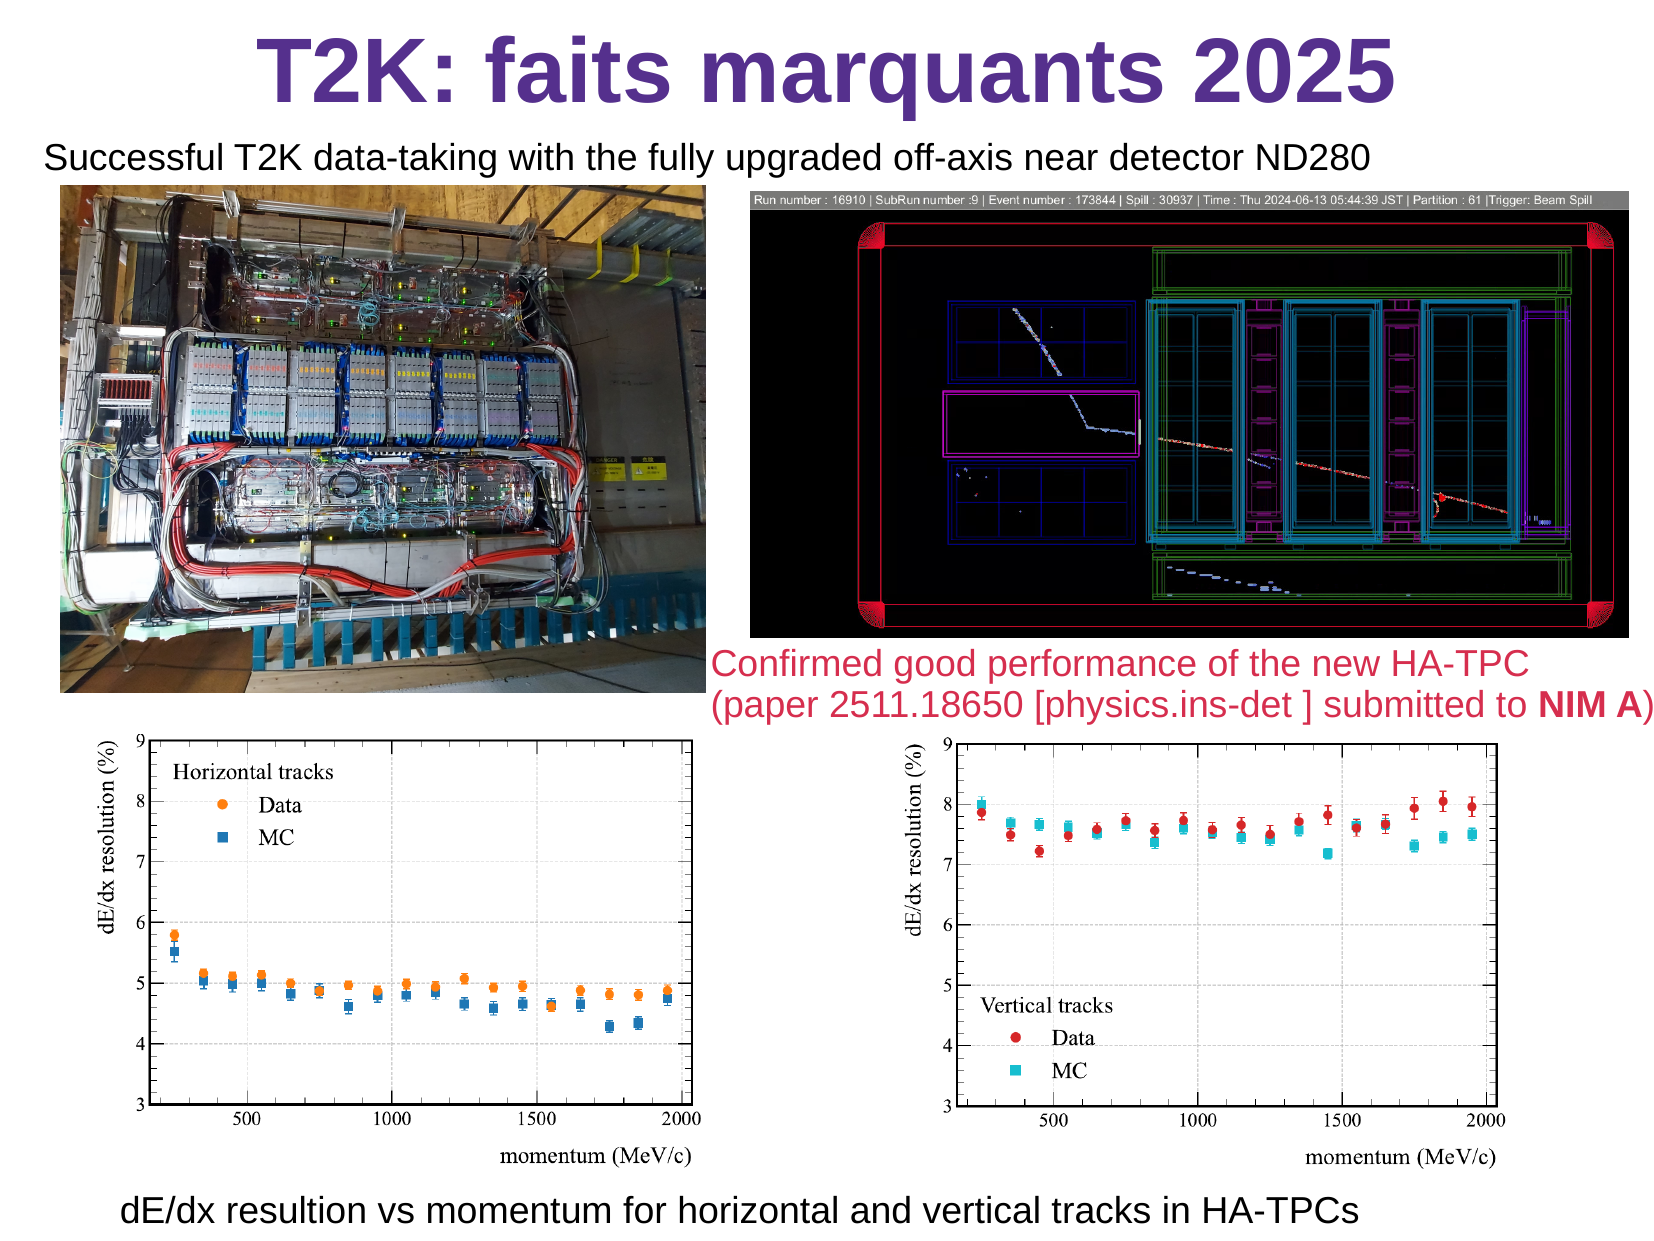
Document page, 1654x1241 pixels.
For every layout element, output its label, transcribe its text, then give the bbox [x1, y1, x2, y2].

picture [60, 185, 706, 693]
text_box Successful T2K data-taking with the fully upgraded off-axis near detector ND280 [28, 129, 1410, 186]
picture [900, 735, 1516, 1171]
title T2K: faits marquants 2025 [82, 0, 1571, 174]
text_box Confirmed good performance of the new HA-TPC (paper 2511.18650 [physics.ins-det ] submitted to NIM A) [695, 634, 1654, 755]
picture [750, 191, 1629, 638]
picture [90, 734, 706, 1173]
text_box dE/dx resultion vs momentum for horizontal and vertical tracks in HA-TPCs [105, 1181, 1388, 1239]
